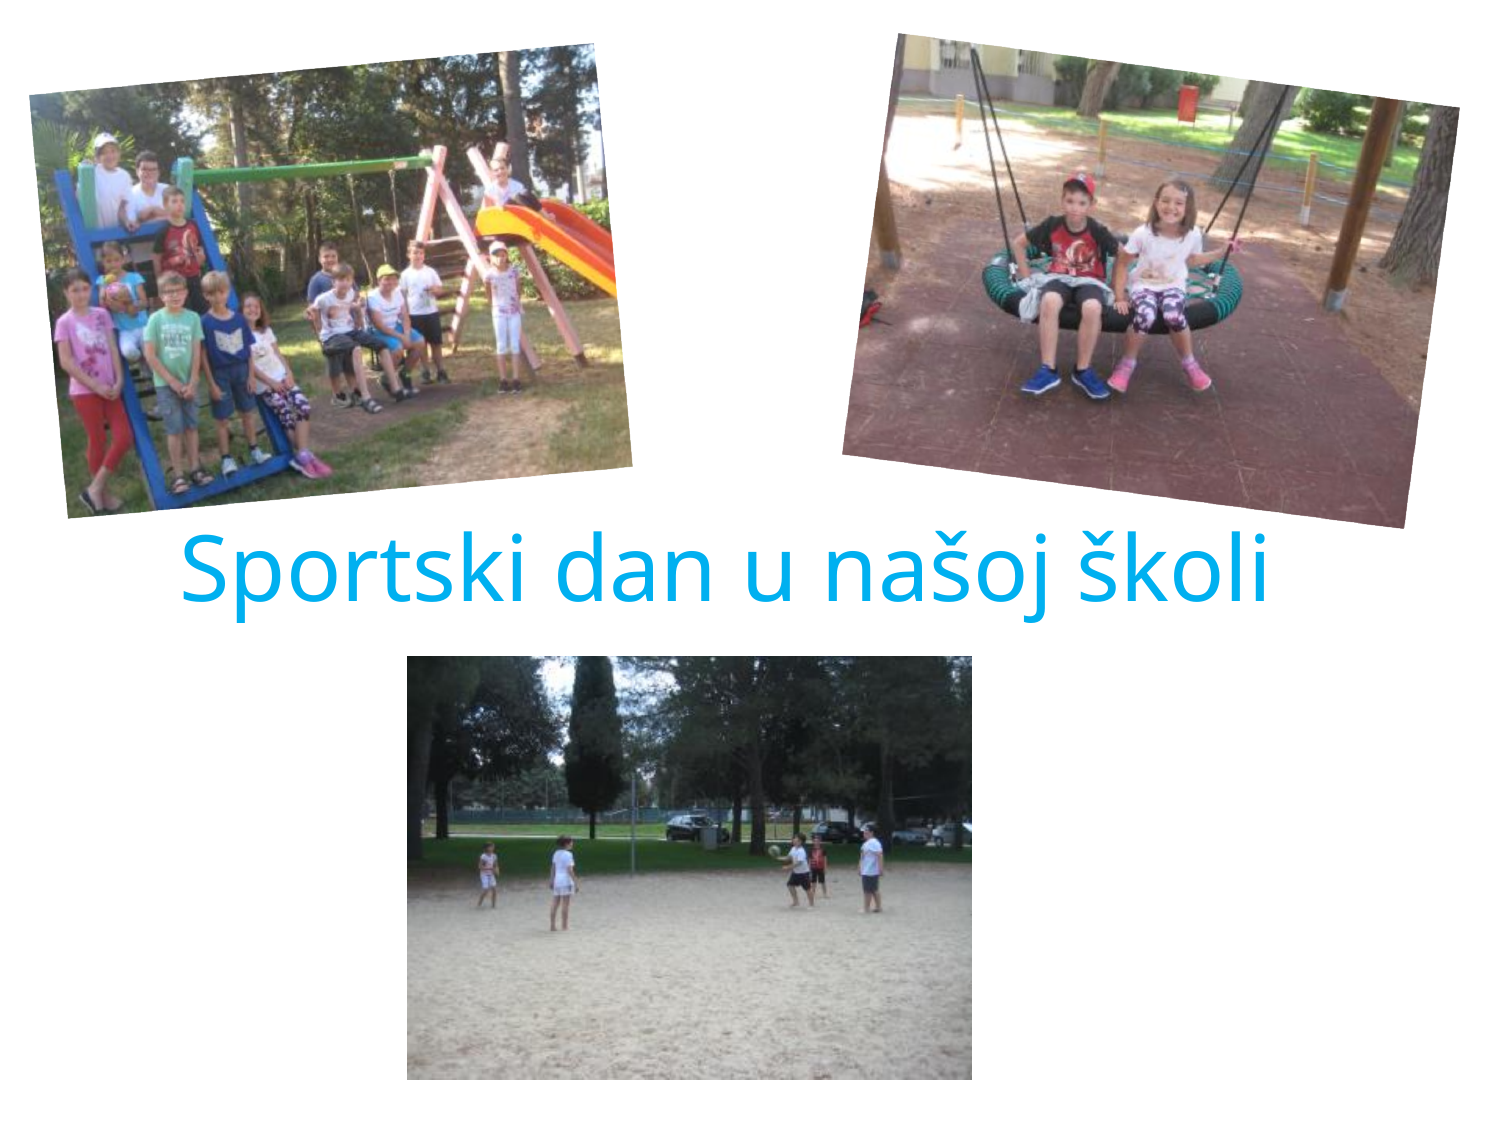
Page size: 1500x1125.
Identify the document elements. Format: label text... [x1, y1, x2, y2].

picture [841, 32, 1460, 529]
title Sportski dan u našoj školi [28, 457, 1426, 672]
picture [28, 42, 633, 519]
picture [407, 656, 972, 1080]
